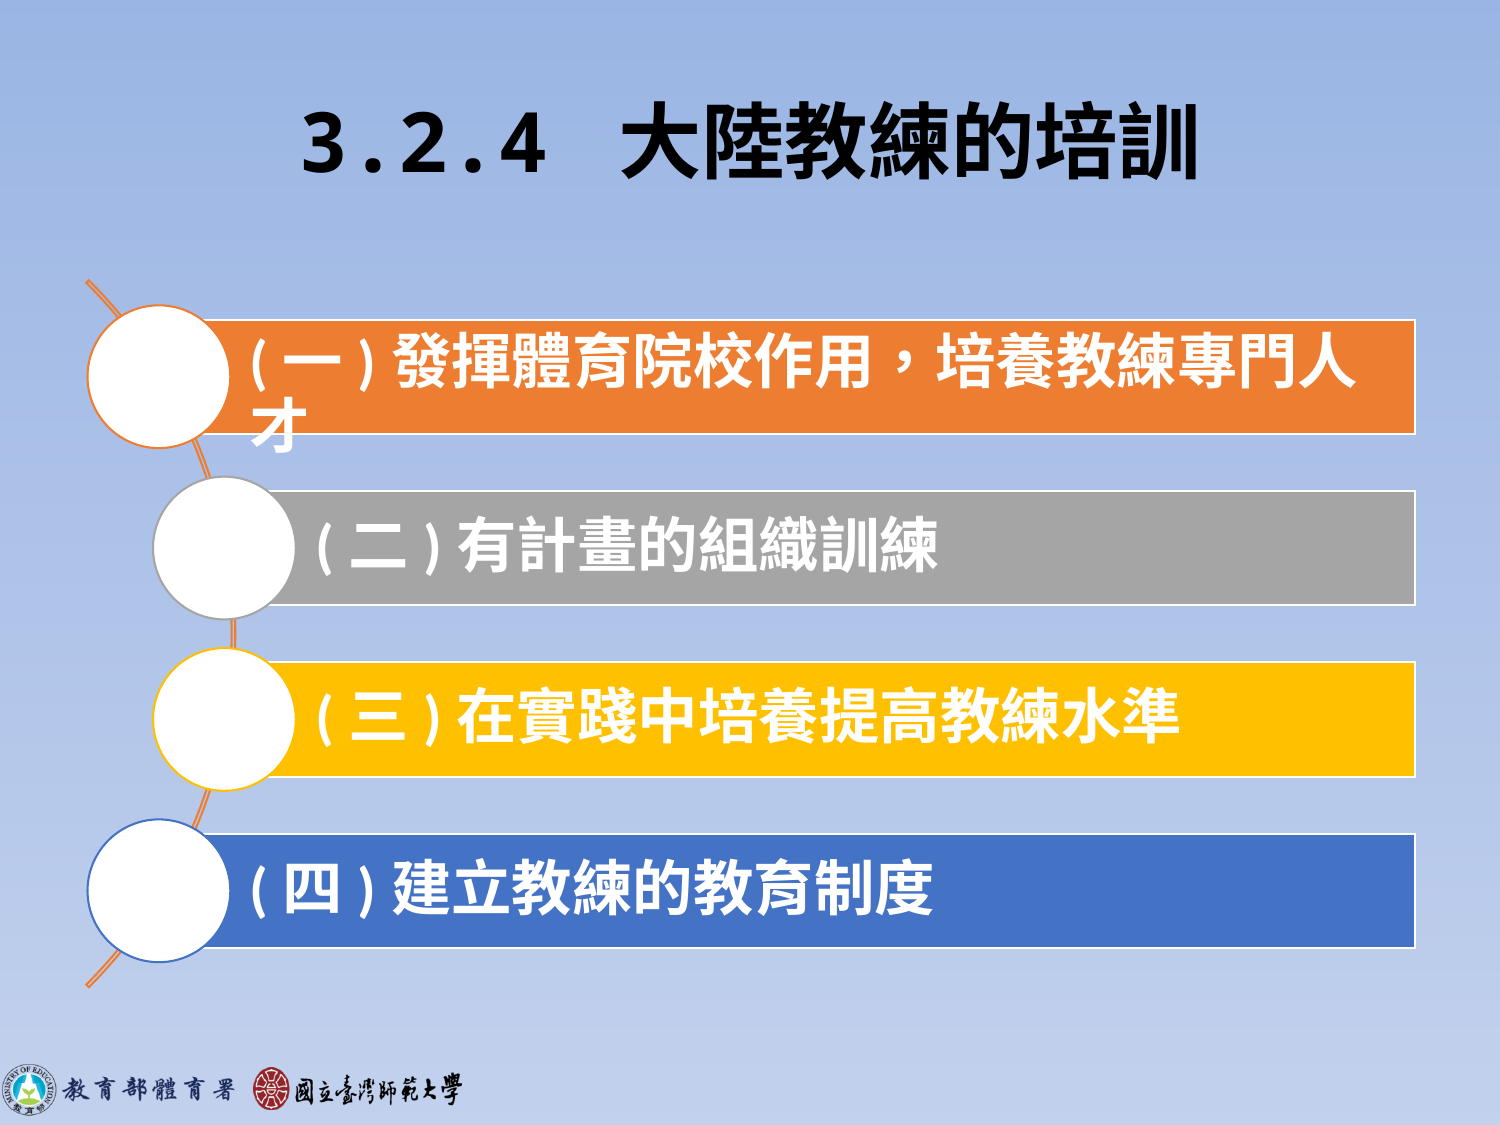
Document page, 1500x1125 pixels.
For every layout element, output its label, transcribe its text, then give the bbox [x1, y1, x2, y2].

text_box (一)發揮體育院校作用，培養教練專門人才 [203, 319, 1415, 434]
text_box (二)有計畫的組織訓練 [268, 490, 1415, 606]
text_box [153, 648, 296, 791]
text_box [87, 819, 231, 963]
title 3.2.4 大陸教練的培訓 [75, 45, 1426, 233]
text_box [87, 305, 231, 449]
text_box (三)在實踐中培養提高教練水準 [268, 662, 1415, 777]
text_box [153, 476, 296, 620]
text_box (四)建立教練的教育制度 [203, 833, 1415, 948]
